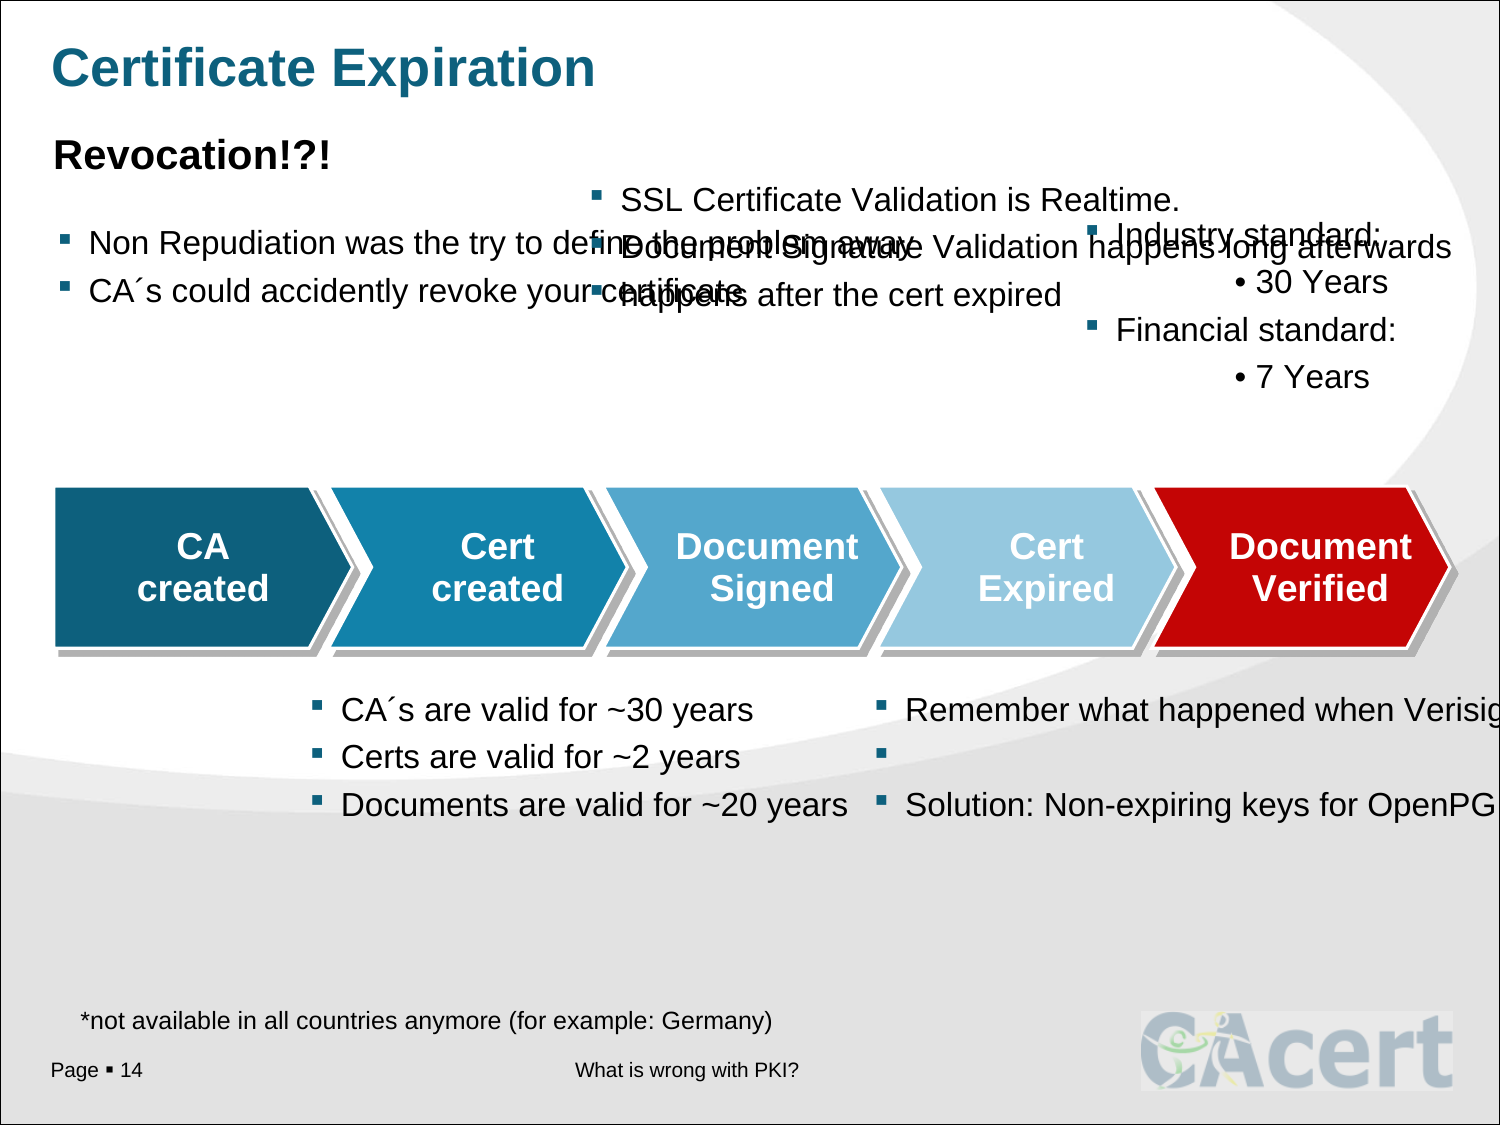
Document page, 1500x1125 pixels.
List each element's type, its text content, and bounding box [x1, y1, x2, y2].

text_box Cert Expired [877, 486, 1177, 649]
text_box Revocation!?! [53, 125, 997, 185]
text_box Non Repudiation was the try to define the problem away CA´s could accidently revoke your certificate [39, 207, 474, 468]
text_box Document Verified [1151, 486, 1450, 649]
text_box Remember what happened when Verisign´s CA expired, and MS Office stopped working? Solution: Non-expiring keys for OpenPGP [856, 673, 1291, 999]
picture [1491, 705, 1499, 719]
text_box SSL Certificate Validation is Realtime. Document Signature Validation happens long afterwards happens after the cert expired [571, 163, 1038, 468]
text_box Cert created [328, 486, 628, 649]
text_box Document Signed [603, 486, 902, 649]
picture [1, 1, 1499, 1124]
text_box *not available in all countries anymore (for example: Germany) [65, 999, 790, 1043]
title Certificate Expiration [51, 19, 1450, 118]
text_box Industry standard: 30 Years Financial standard: 7 Years [1066, 198, 1500, 459]
text_box CA created [53, 486, 353, 649]
text_box CA´s are valid for ~30 years Certs are valid for ~2 years Documents are valid for ~20 years [291, 673, 726, 999]
